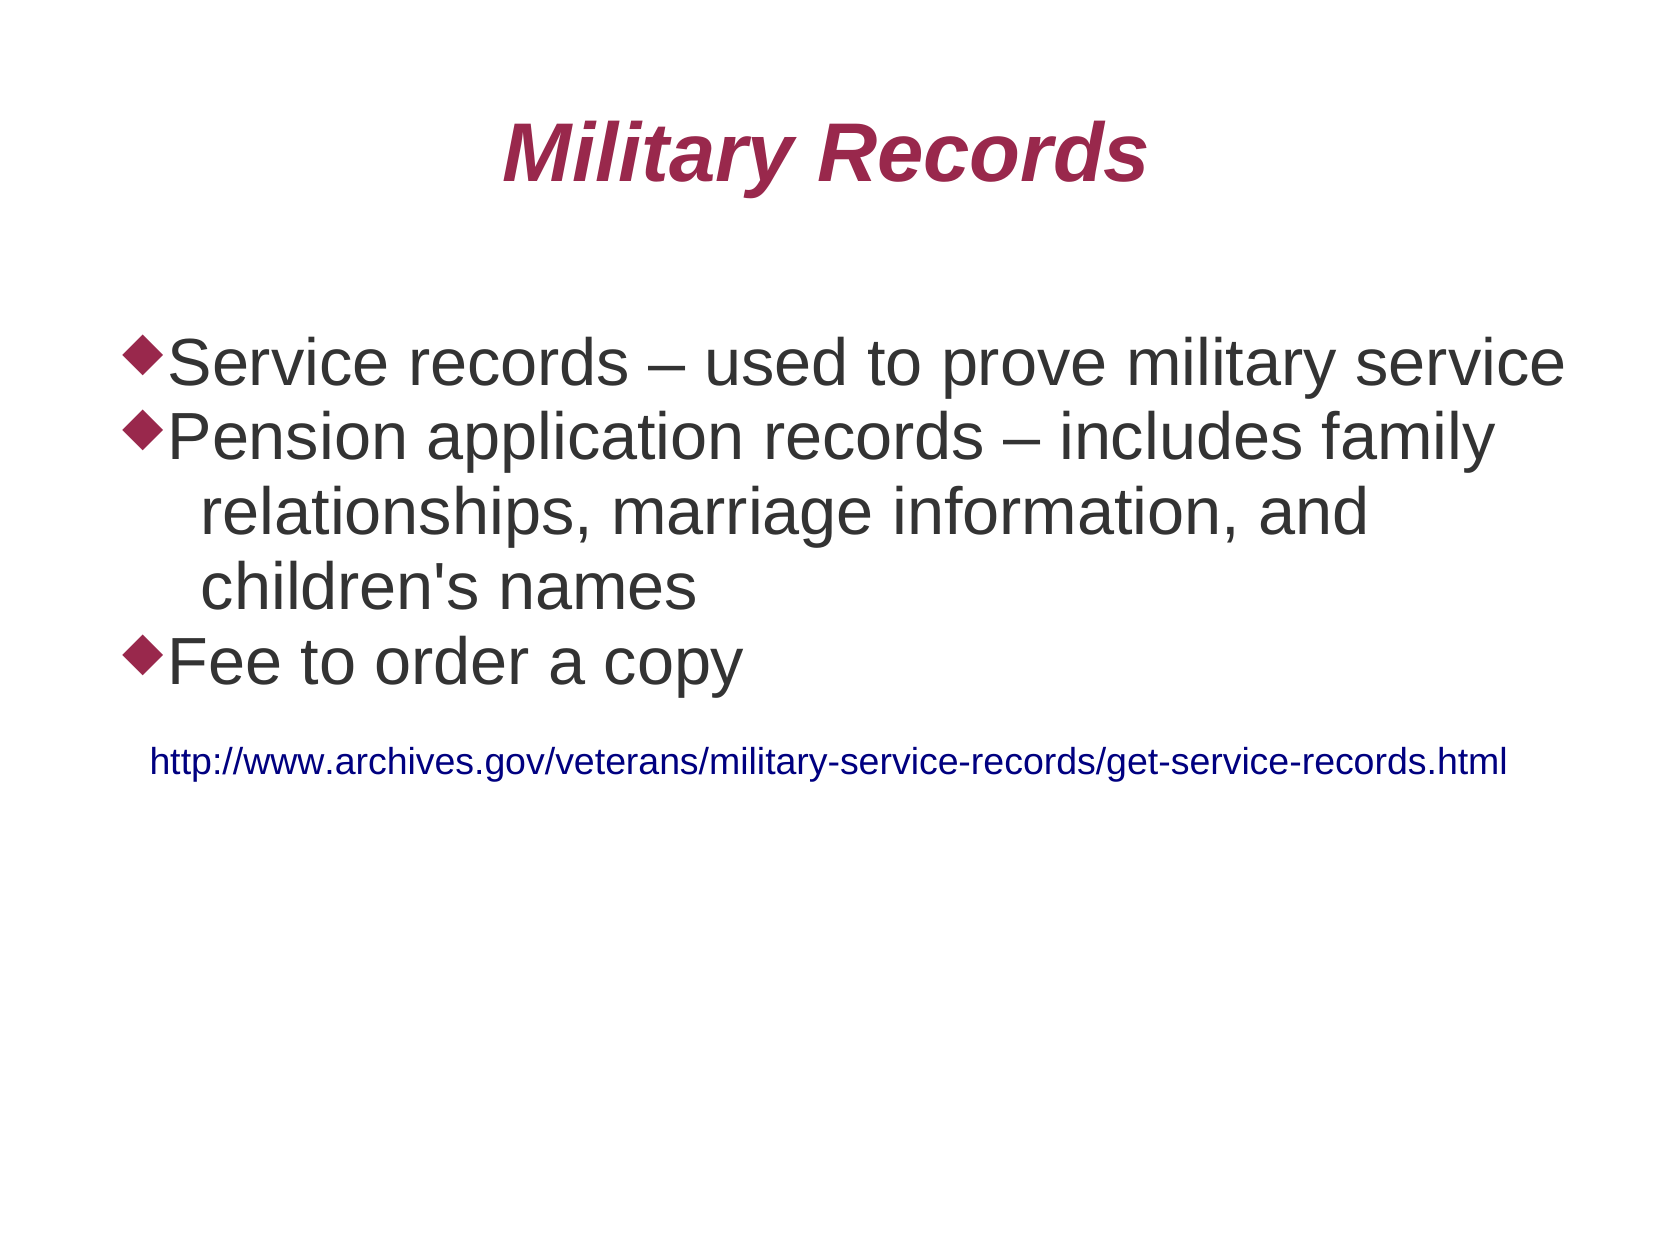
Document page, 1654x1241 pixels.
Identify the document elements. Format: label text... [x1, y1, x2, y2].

title Military Records [82, 56, 1571, 250]
list Service records – used to prove military service Pension application records – includes family relationships, marriage information, and children's names Fee to order a copy http://www.archives.gov/veterans/military-service-records/get-service-records.html [118, 324, 1571, 990]
